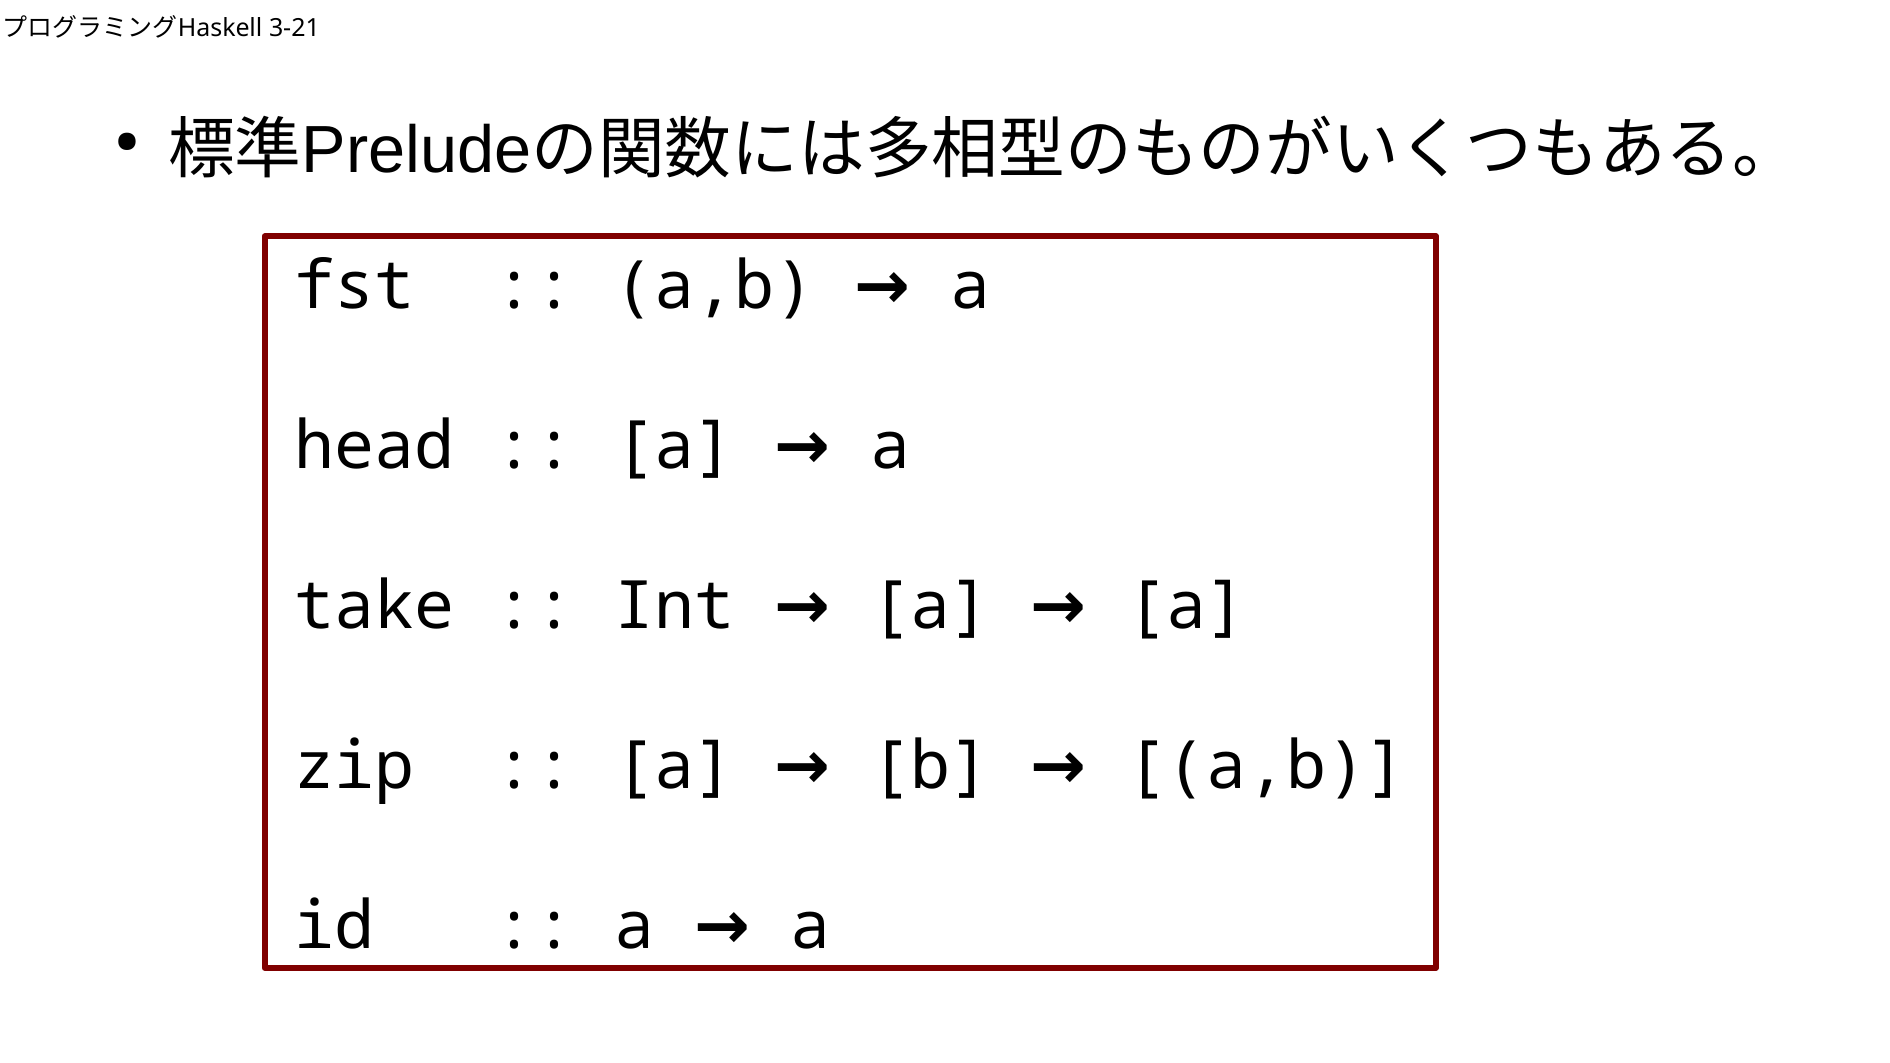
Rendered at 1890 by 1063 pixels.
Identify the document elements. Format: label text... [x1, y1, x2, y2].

text_box fst :: (a,b) → a head :: [a] → a take :: Int → [a] → [a] zip :: [a] → [b] → [(a,b)] id :: a → a [264, 236, 1436, 968]
list 標準Preludeの関数には多相型のものがいくつもある。 [94, 92, 1827, 173]
